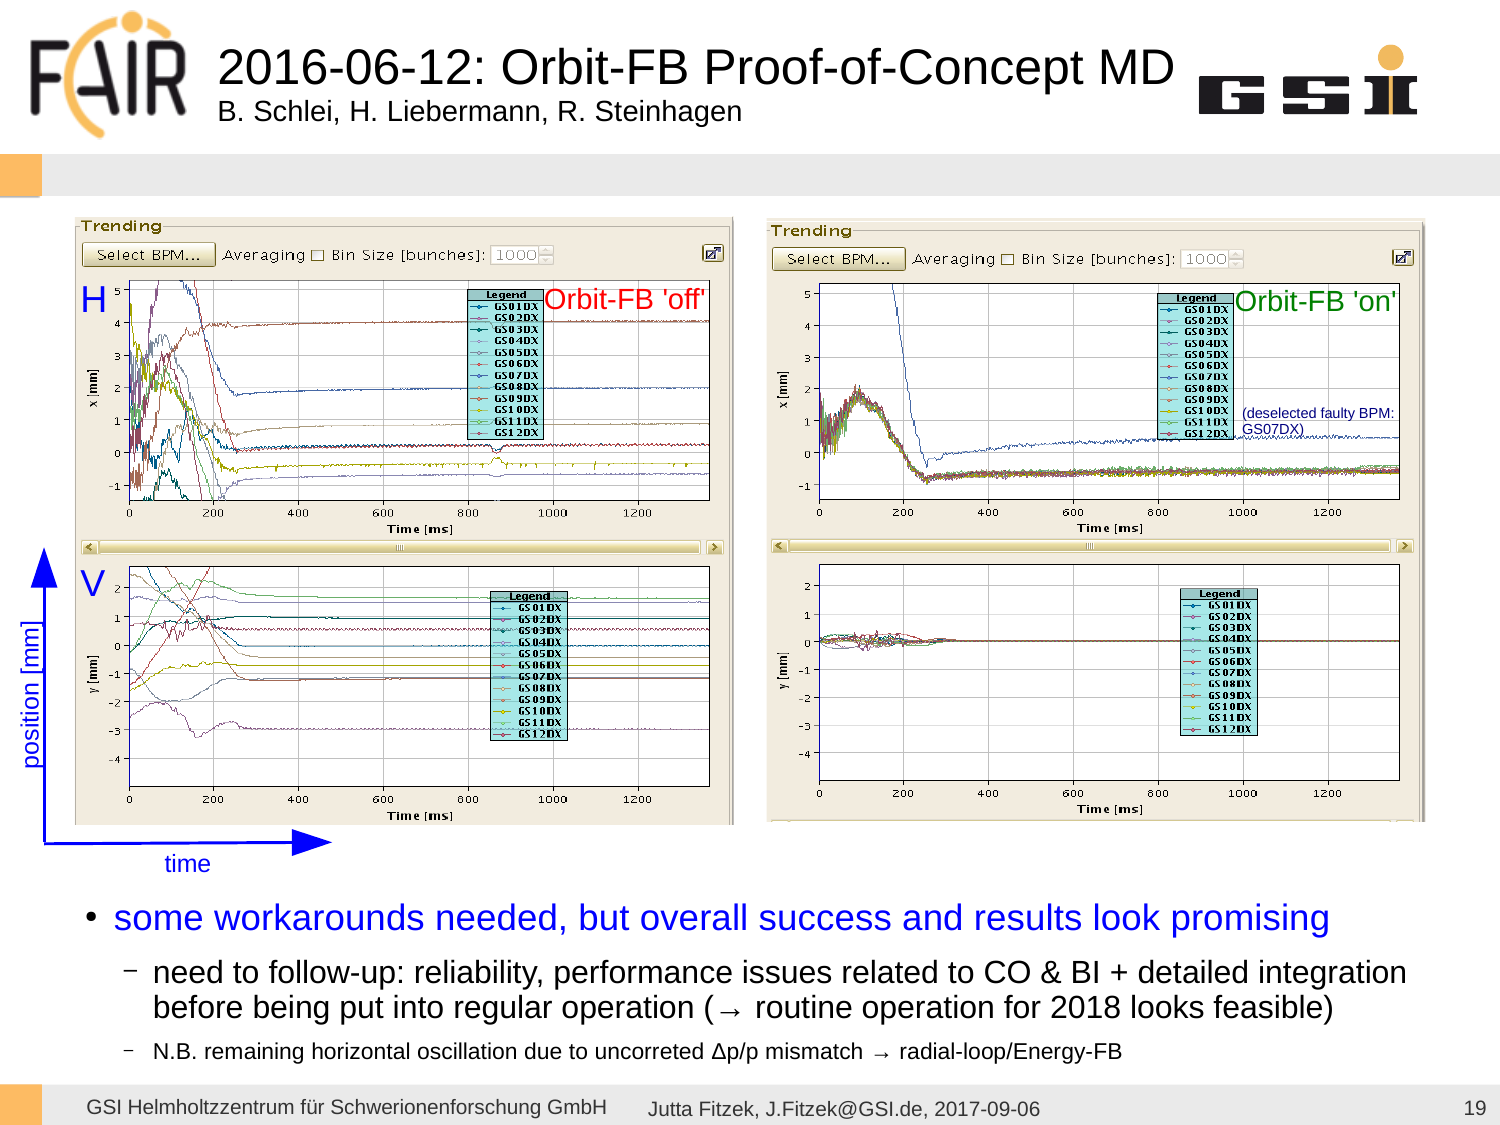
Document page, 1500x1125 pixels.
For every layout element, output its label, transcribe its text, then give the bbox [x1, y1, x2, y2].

text_box Orbit-FB 'off' [529, 276, 750, 376]
text_box V [65, 554, 121, 612]
picture [1197, 42, 1419, 117]
picture [766, 218, 1426, 822]
text_box (deselected faulty BPM: GS07DX) [1227, 397, 1439, 451]
picture [74, 216, 734, 825]
picture [30, 9, 187, 141]
text_box H [65, 271, 123, 329]
list some workarounds needed, but overall success and results look promising need to follow-up: reliability, performance issues related to CO & BI + detailed integration before being put into regular operation (→ routine operation for 2018 looks feasible) N.B. remaining horizontal oscillation due to uncorreted Δp/p mismatch → radial-loop/Energy-FB [75, 896, 1425, 1103]
title 2016-06-12: Orbit-FB Proof-of-Concept MD B. Schlei, H. Liebermann, R. Steinhagen [217, 3, 1190, 165]
text_box Orbit-FB 'on' [1219, 277, 1441, 377]
